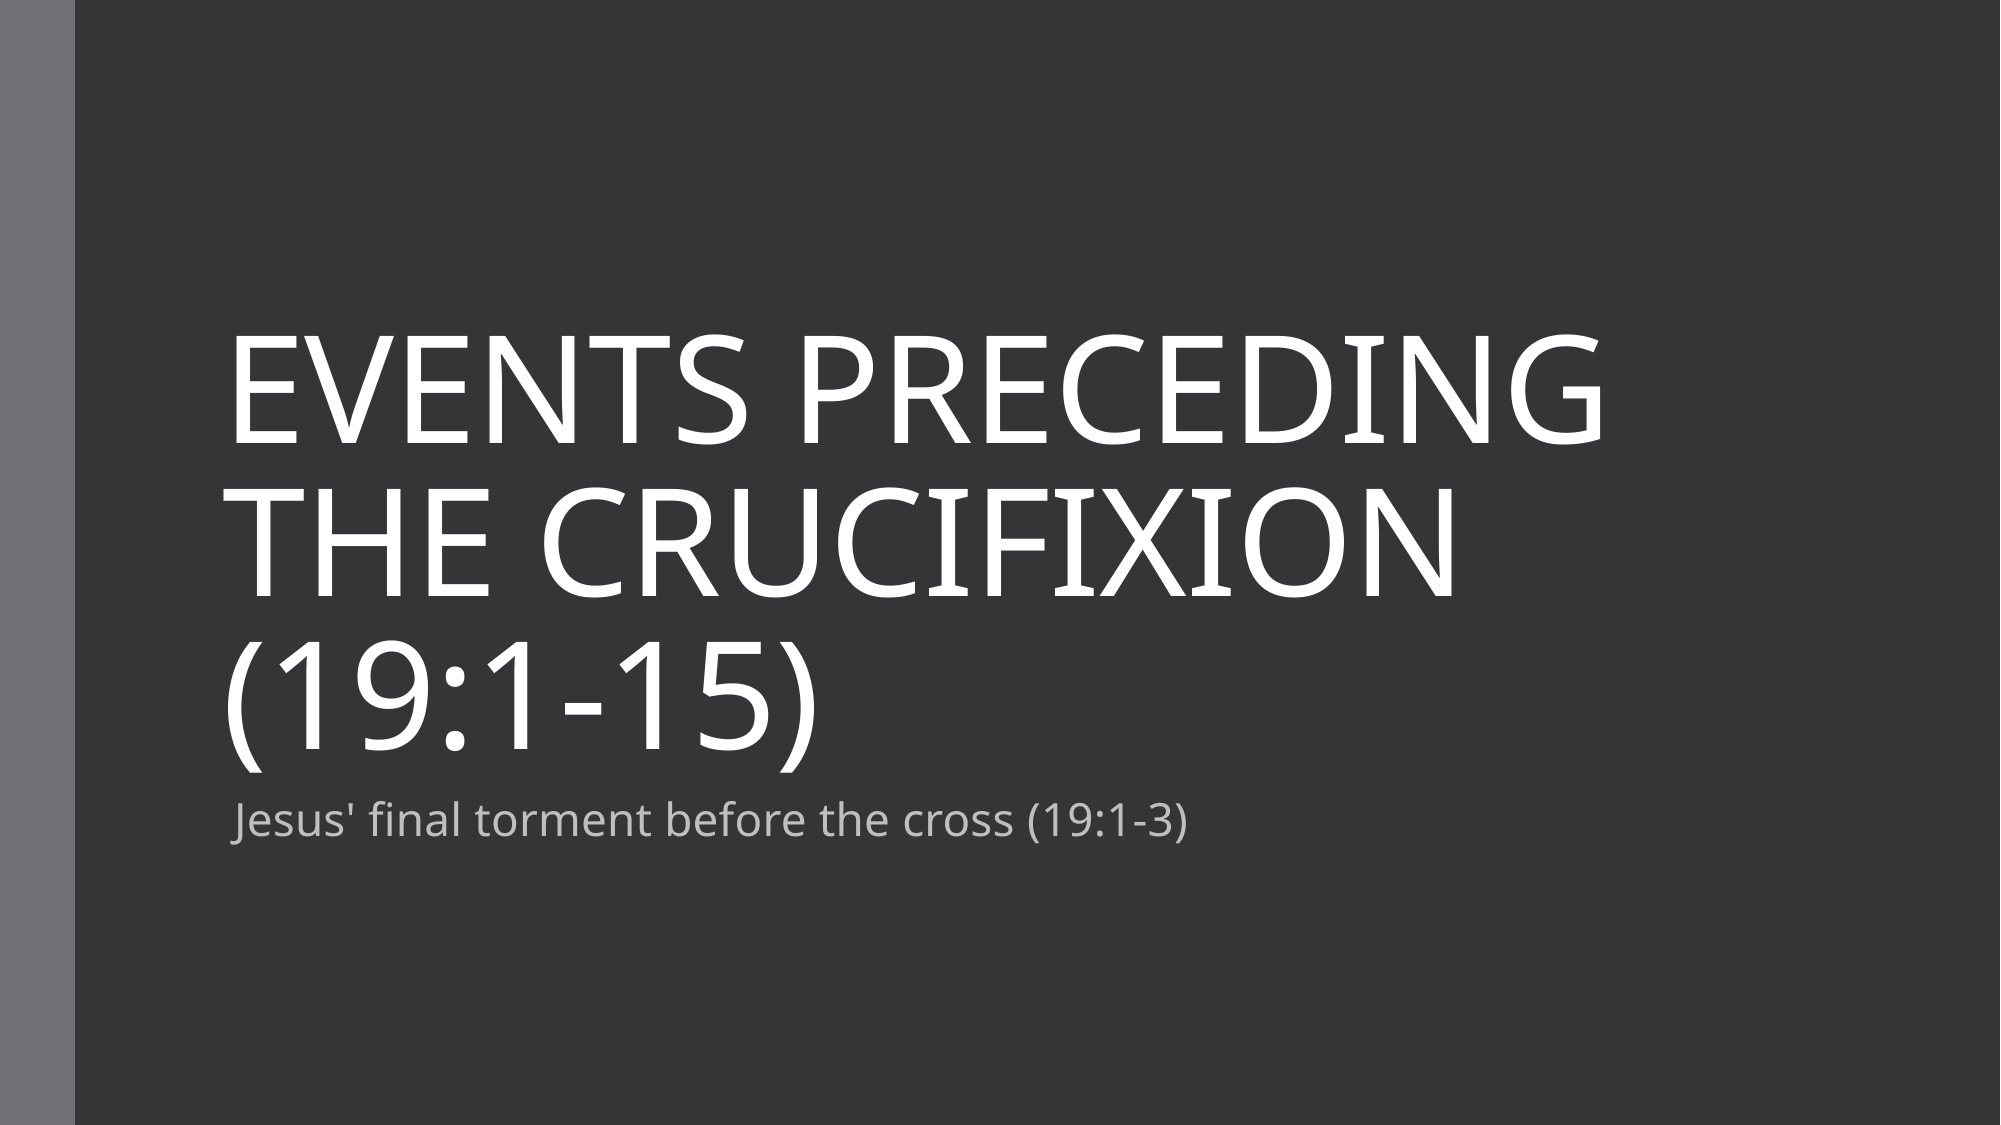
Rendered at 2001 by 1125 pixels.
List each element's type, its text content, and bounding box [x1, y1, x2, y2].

title EVENTS PRECEDING THE CRUCIFIXION (19:1-15) [206, 124, 1752, 787]
subtitle Jesus' final torment before the cross (19:1-3) [206, 787, 1752, 1066]
